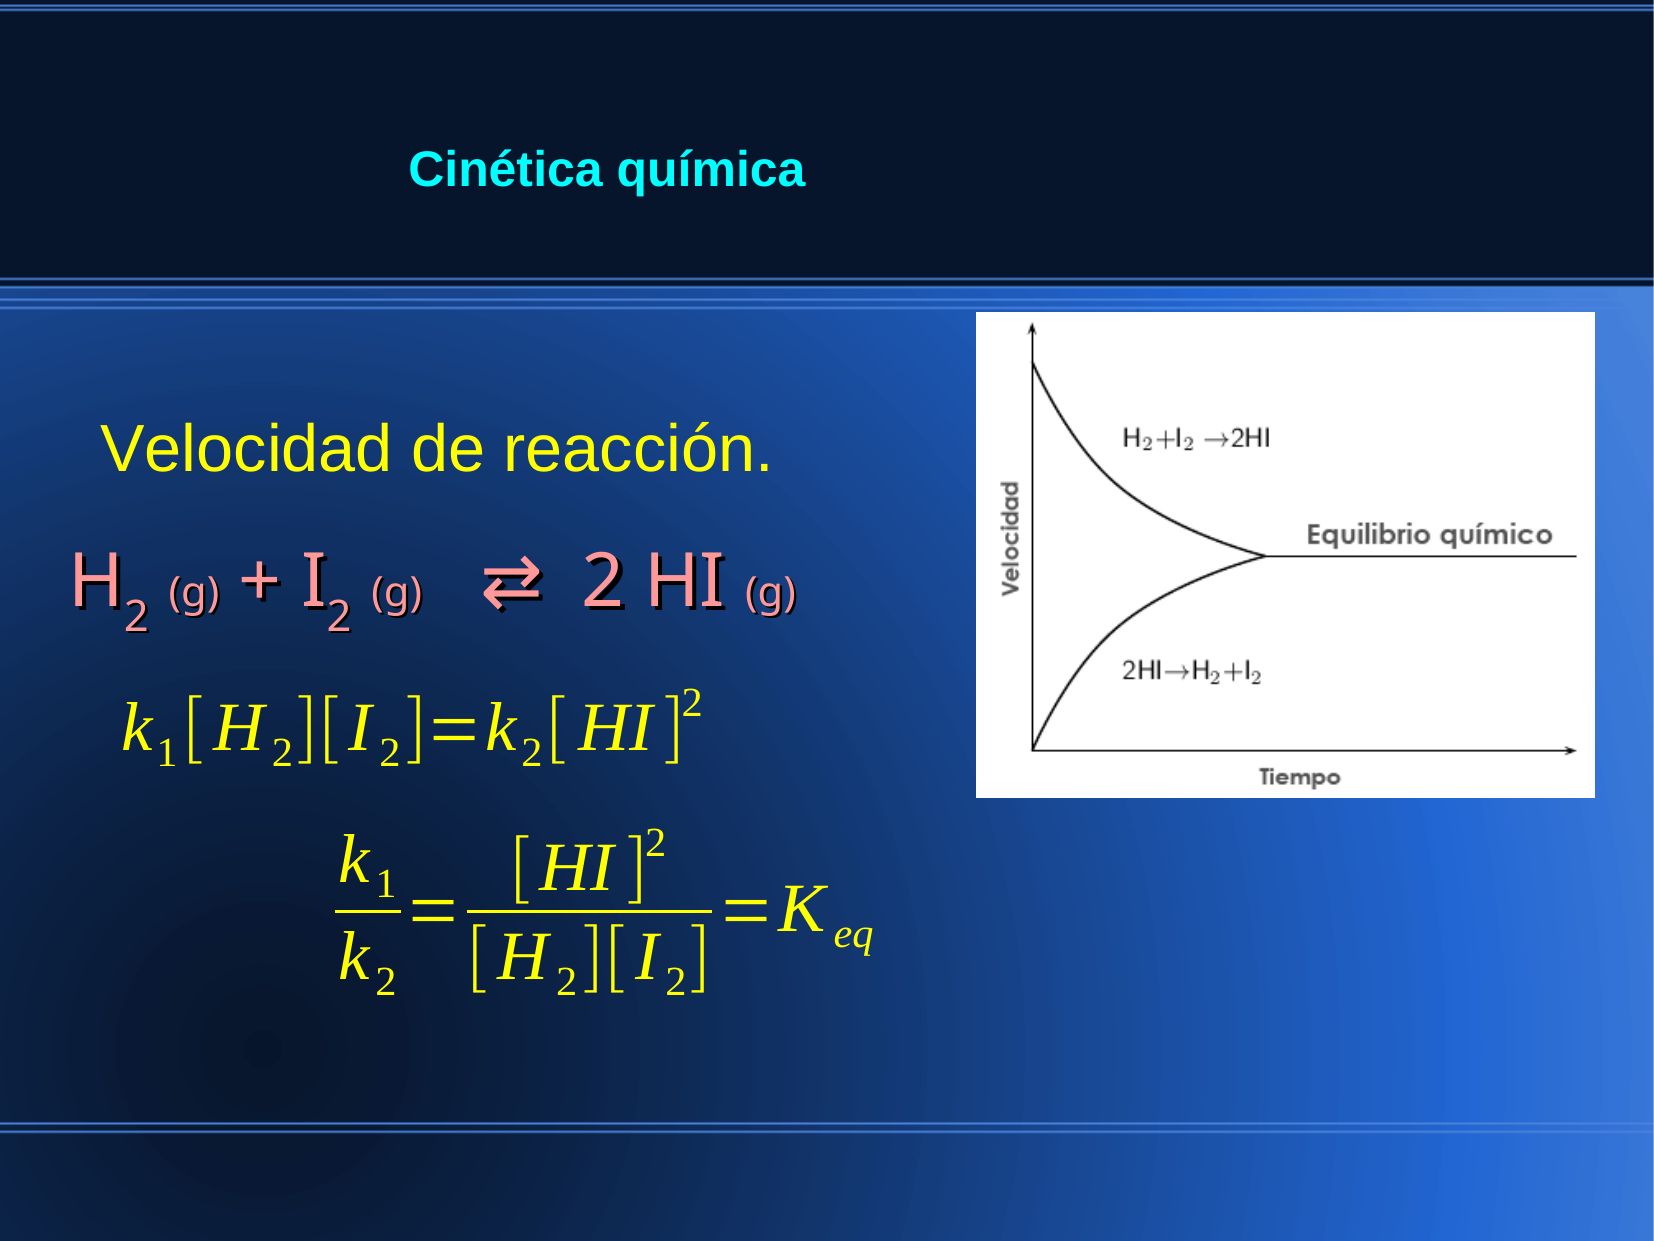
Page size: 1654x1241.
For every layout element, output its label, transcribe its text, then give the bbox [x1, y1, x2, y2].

picture [0, 0, 1654, 1241]
text_box H2 (g) + I2 (g) ⇄ 2 HI (g) [29, 526, 945, 680]
chart [324, 818, 882, 1005]
chart [113, 679, 709, 776]
list Velocidad de reacción. [29, 306, 1595, 562]
title Cinética química [32, 118, 1182, 220]
